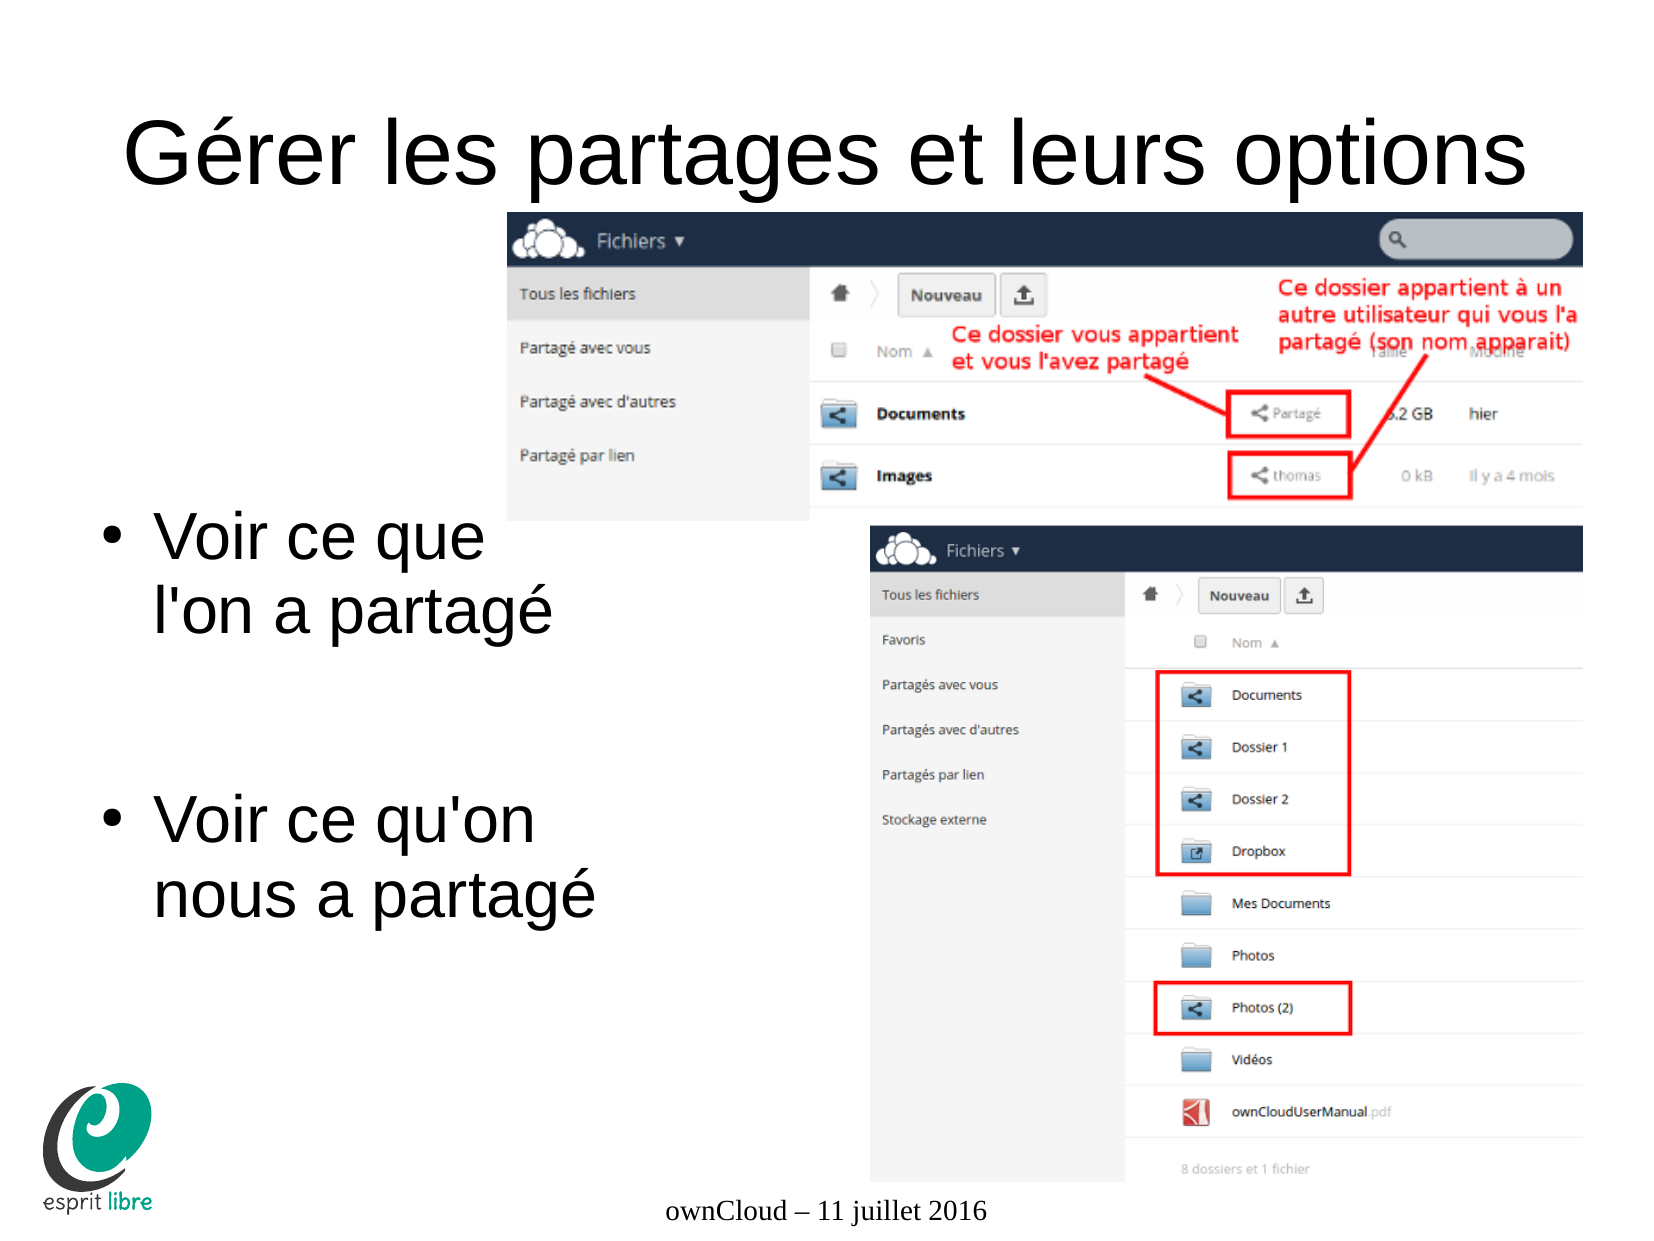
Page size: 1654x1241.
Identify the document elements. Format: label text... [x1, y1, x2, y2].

list Voir ce que l'on a partagé Voir ce qu'on nous a partagé [82, 290, 1571, 1010]
title Gérer les partages et leurs options [82, 49, 1571, 257]
picture [507, 212, 1583, 521]
picture [870, 525, 1583, 1182]
